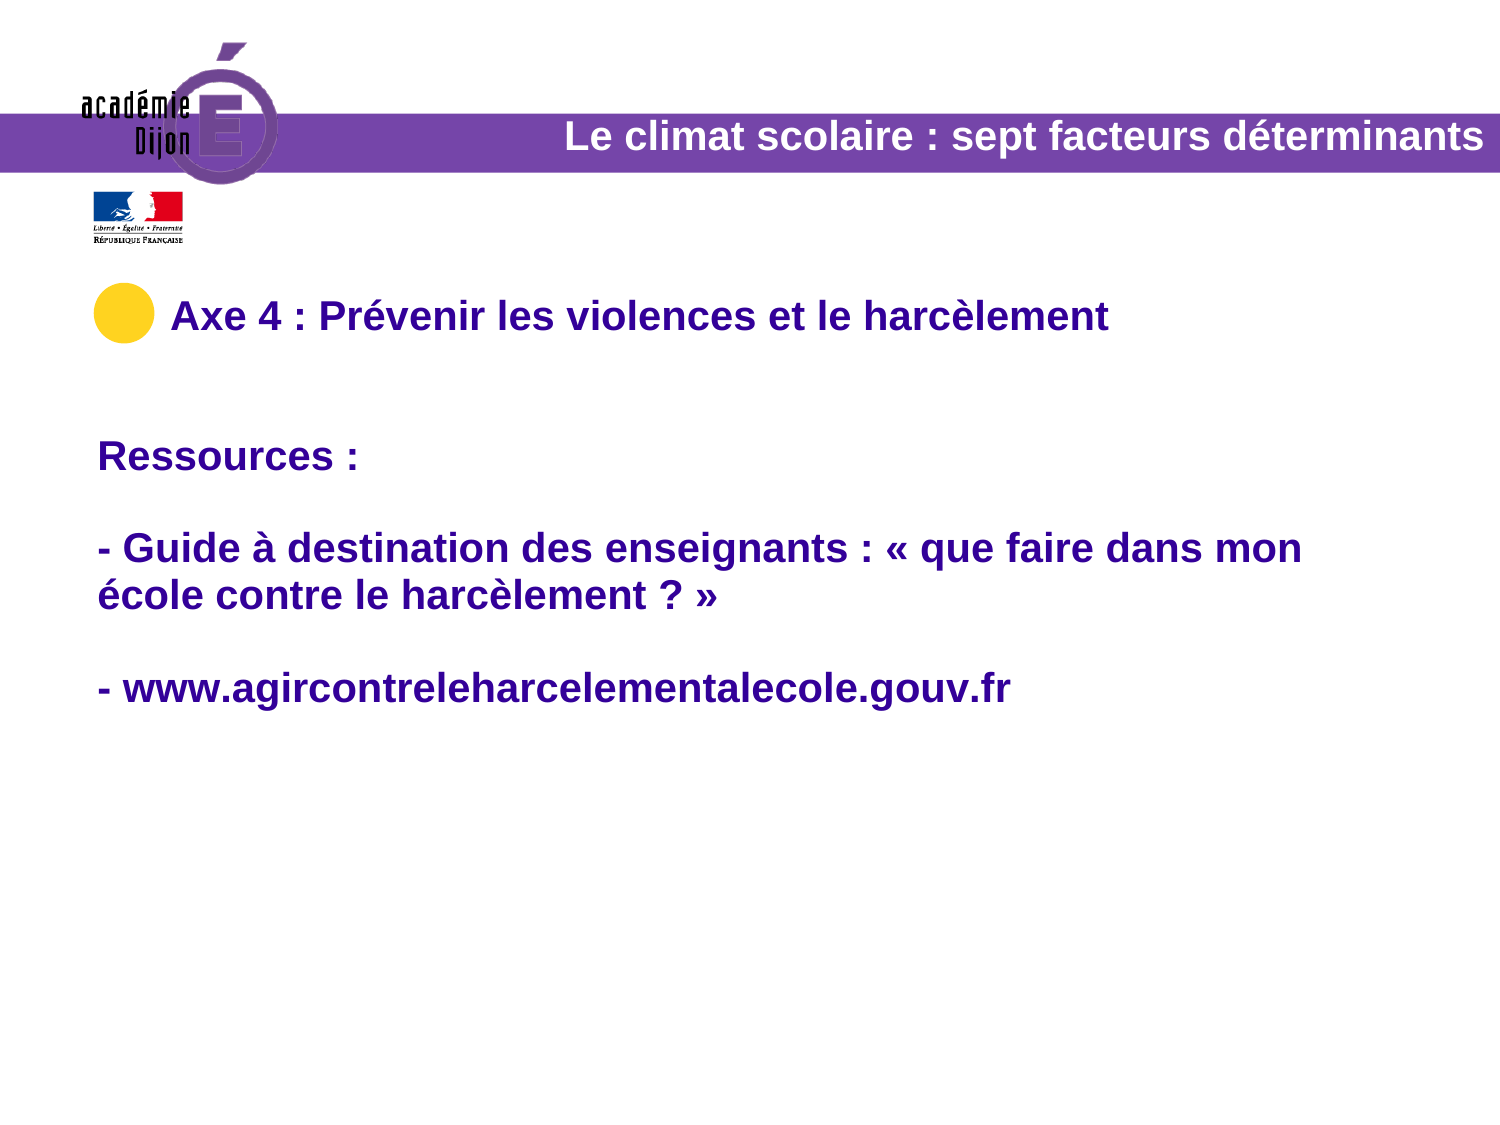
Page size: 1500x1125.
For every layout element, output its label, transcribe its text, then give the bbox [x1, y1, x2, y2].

text_box Le climat scolaire : sept facteurs déterminants [118, 106, 1500, 182]
text_box Axe 4 : Prévenir les violences et le harcèlement Ressources : - Guide à destination des enseignants : « que faire dans mon école contre le harcèlement ? » - www.agircontreleharcelementalecole.gouv.fr [82, 285, 1418, 1099]
text_box [94, 283, 154, 343]
picture [82, 42, 278, 244]
